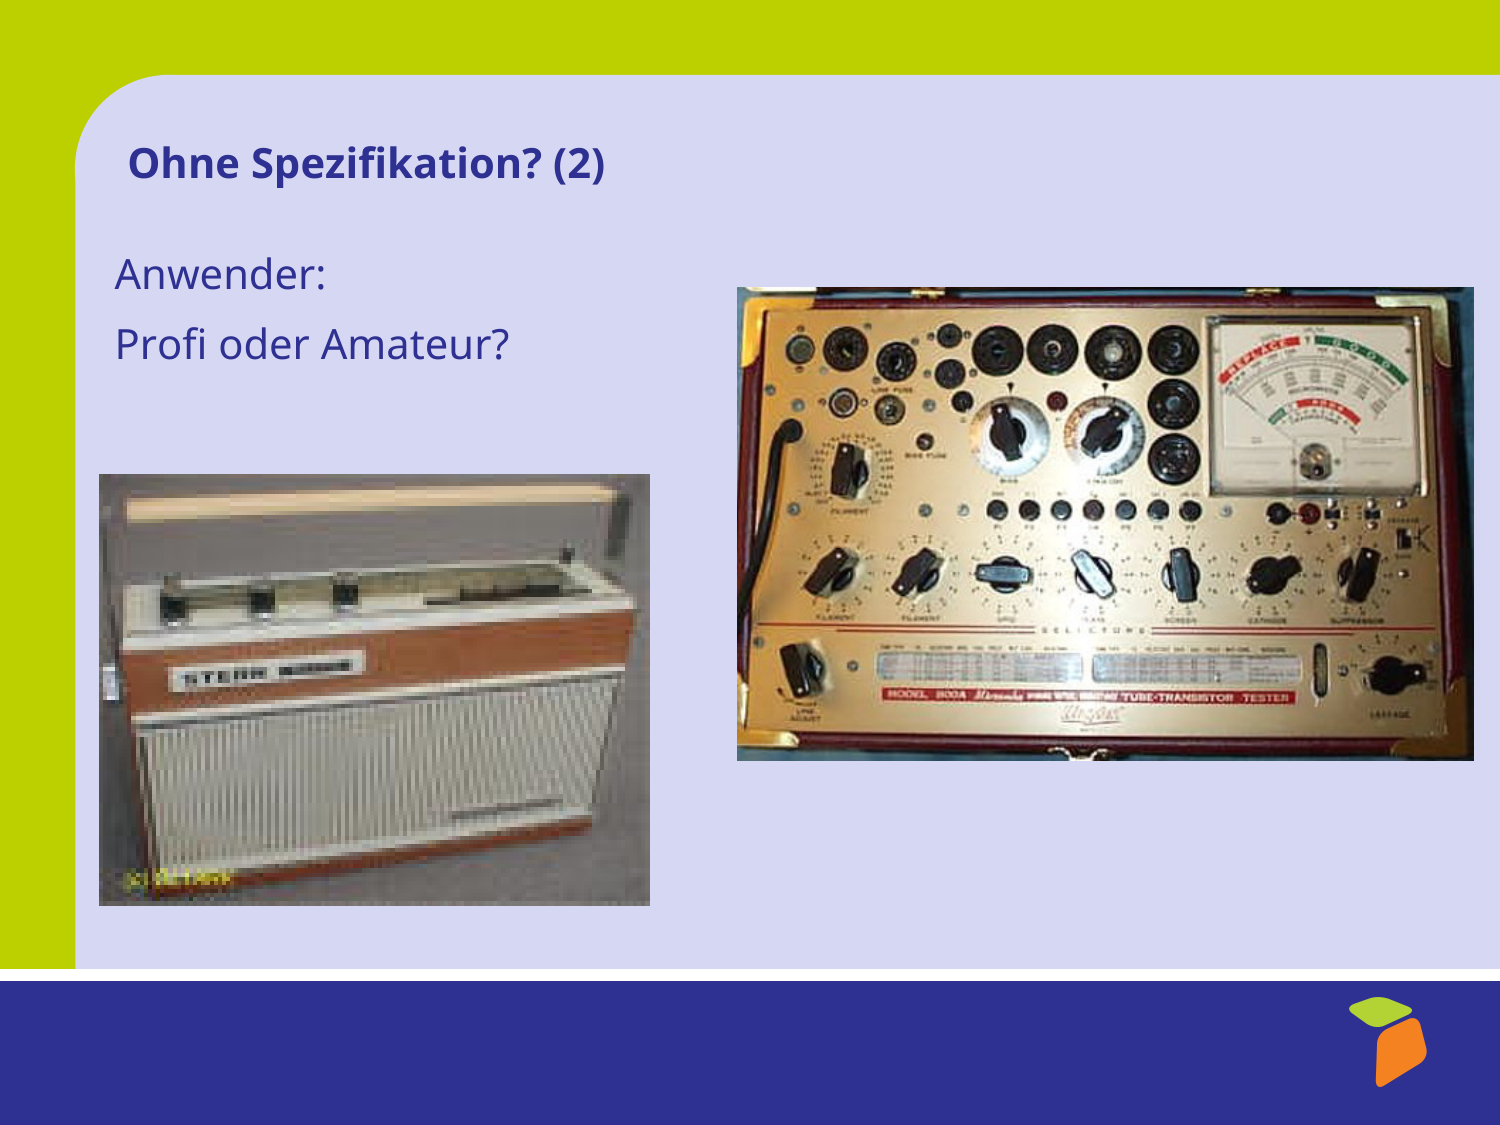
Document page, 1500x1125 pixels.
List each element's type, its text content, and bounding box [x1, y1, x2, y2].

title Ohne Spezifikation? (2) [112, 112, 1388, 213]
picture [737, 287, 1474, 761]
picture [0, 981, 1500, 1125]
picture [99, 474, 650, 906]
list Anwender: Profi oder Amateur? [99, 237, 713, 1025]
